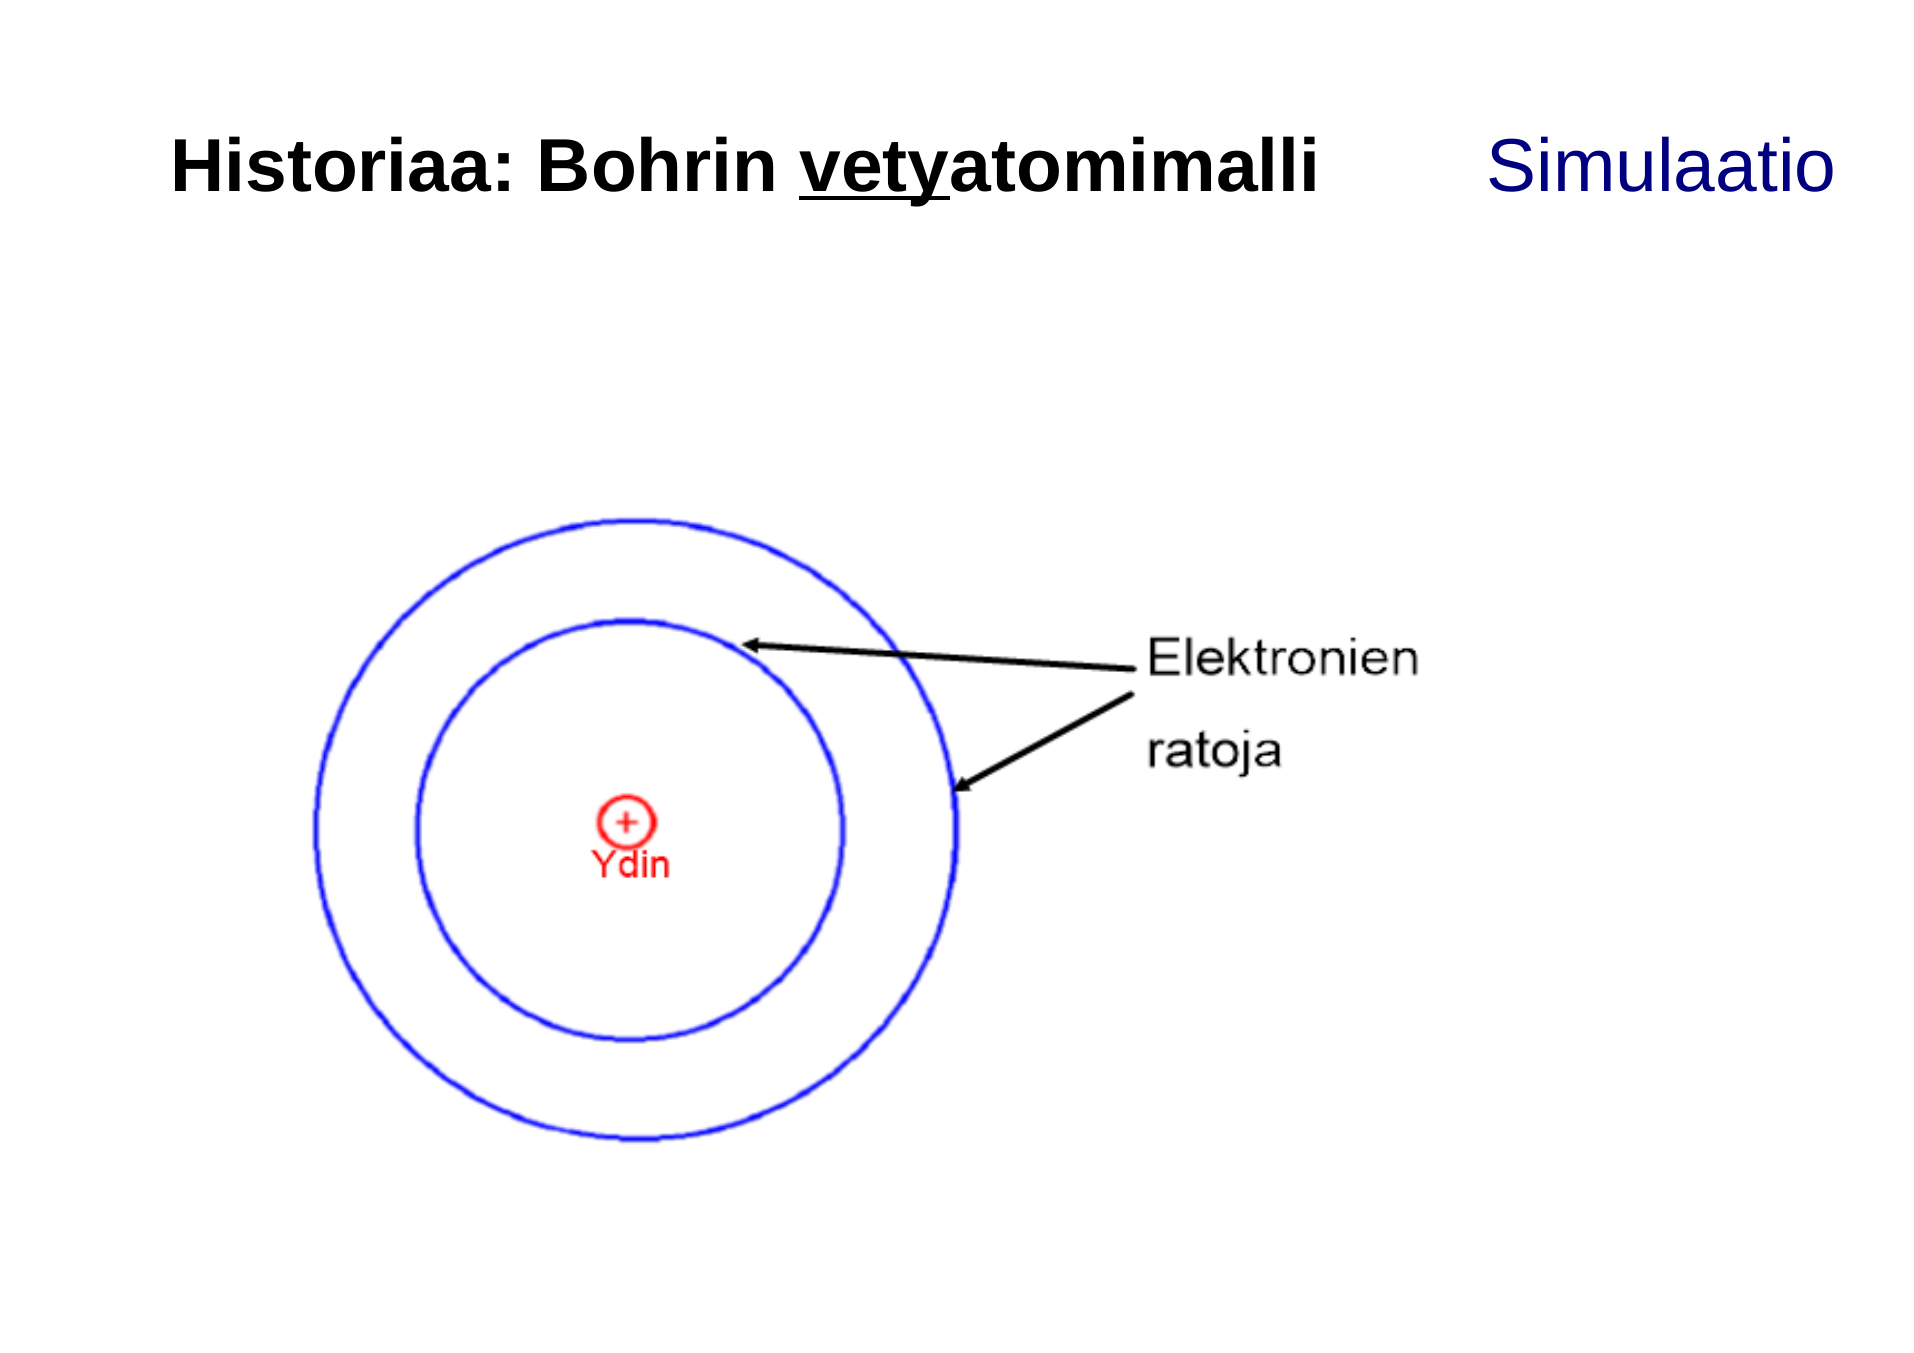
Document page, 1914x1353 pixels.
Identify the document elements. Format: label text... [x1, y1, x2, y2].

picture [177, 460, 1454, 1214]
text_box Historiaa: Bohrin vetyatomimalli Simulaatio [155, 115, 1867, 299]
